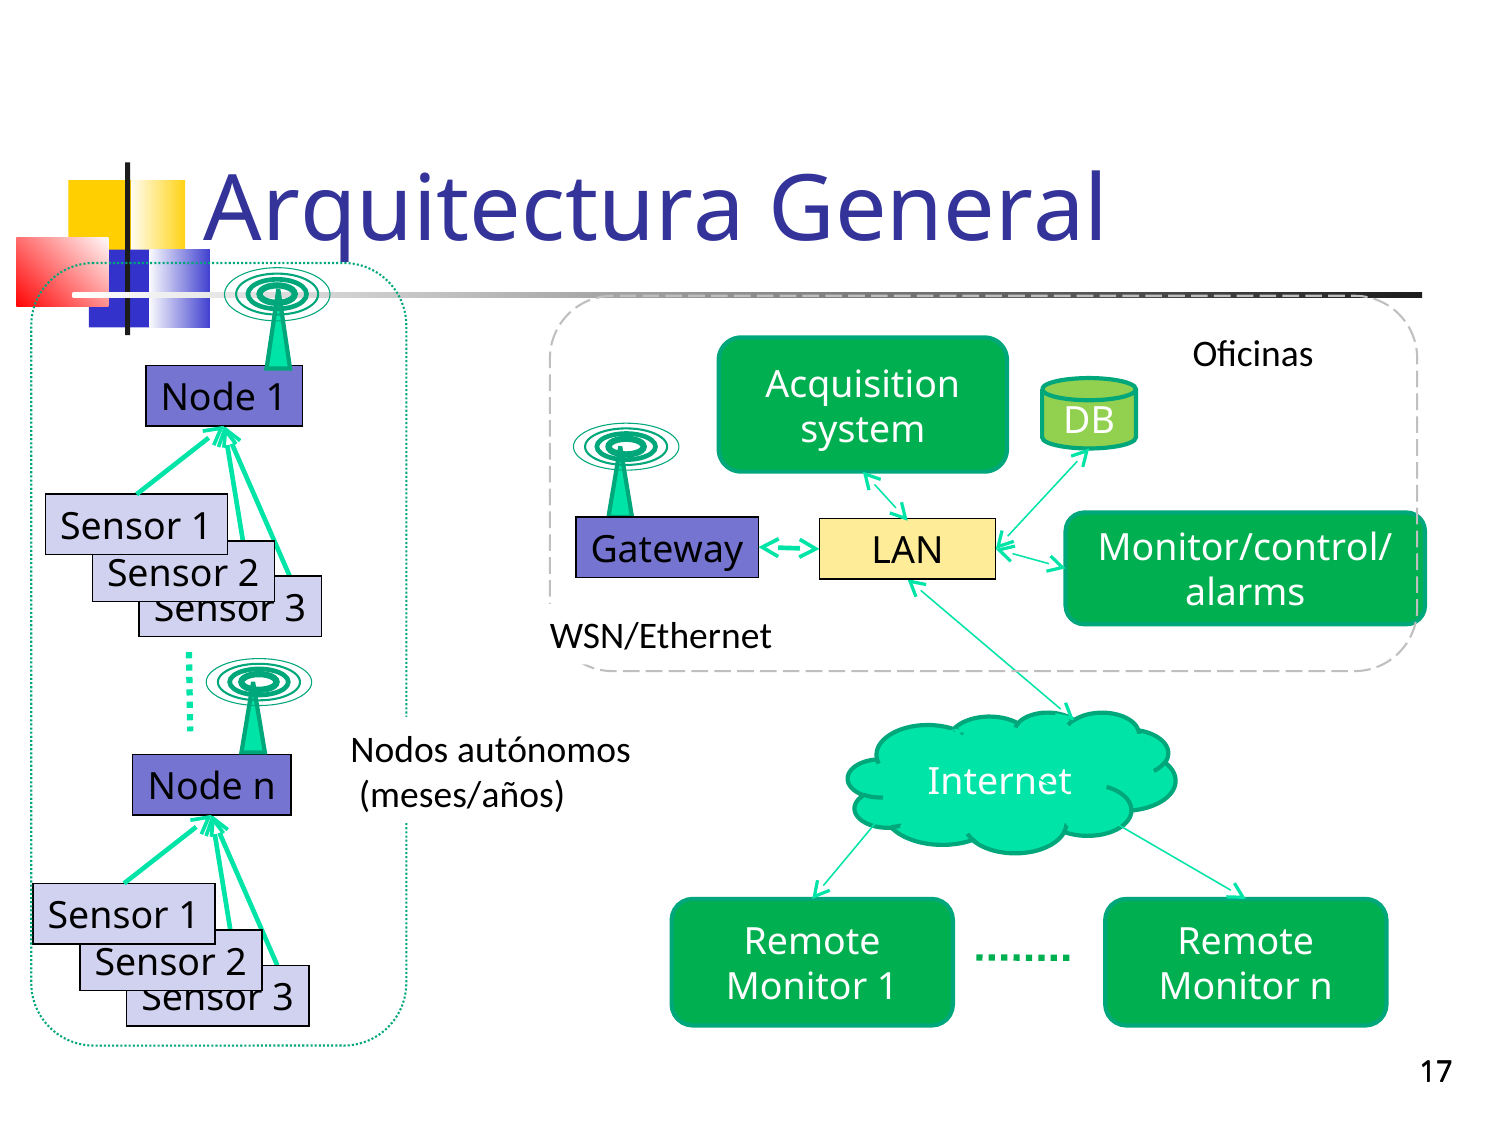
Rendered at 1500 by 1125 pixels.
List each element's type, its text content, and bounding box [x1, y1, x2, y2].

text_box Remote Monitor 1 [671, 898, 953, 1026]
text_box Nodos autónomos (meses/años) [335, 716, 647, 823]
text_box Sensor 3 [139, 576, 322, 637]
text_box Sensor 3 [229, 992, 241, 1008]
text_box Node 1 [145, 365, 303, 426]
text_box Gateway [575, 516, 759, 578]
text_box Node n [132, 754, 291, 815]
text_box Sensor 1 [33, 883, 216, 944]
text_box LAN [819, 518, 996, 580]
text_box Acquisition system [718, 337, 1008, 472]
text_box DB [1042, 378, 1136, 449]
text_box Remote Monitor n [1105, 898, 1387, 1026]
text_box Oficinas [1177, 321, 1329, 382]
text_box Sensor 3 [126, 965, 309, 1026]
text_box Internet [847, 712, 1176, 854]
text_box Sensor 2 [79, 930, 263, 991]
title Arquitectura General [243, 269, 312, 276]
text_box Monitor/control/alarms [1065, 512, 1426, 625]
text_box Sensor 3 [241, 603, 253, 619]
text_box Sensor 1 [45, 494, 228, 555]
text_box Sensor 2 [92, 541, 275, 602]
text_box <number> [1155, 1024, 1468, 1100]
text_box WSN/Ethernet [535, 603, 788, 665]
title Arquitectura General [188, 35, 1468, 276]
